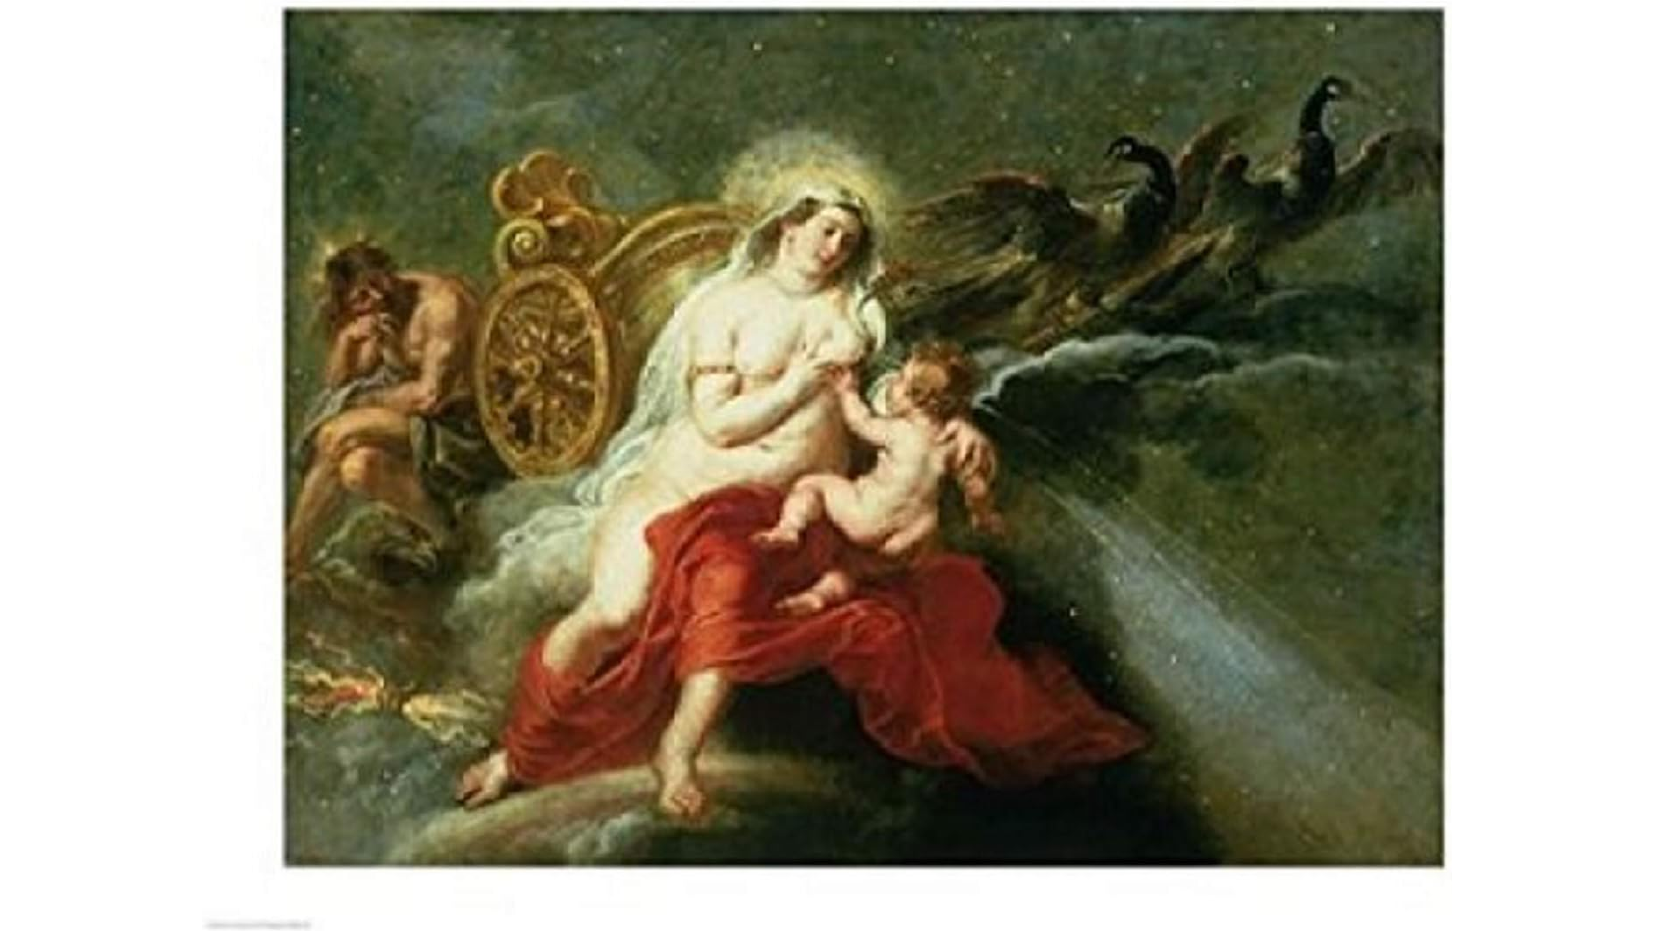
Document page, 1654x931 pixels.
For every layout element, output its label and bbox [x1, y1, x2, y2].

picture [202, 0, 1452, 931]
